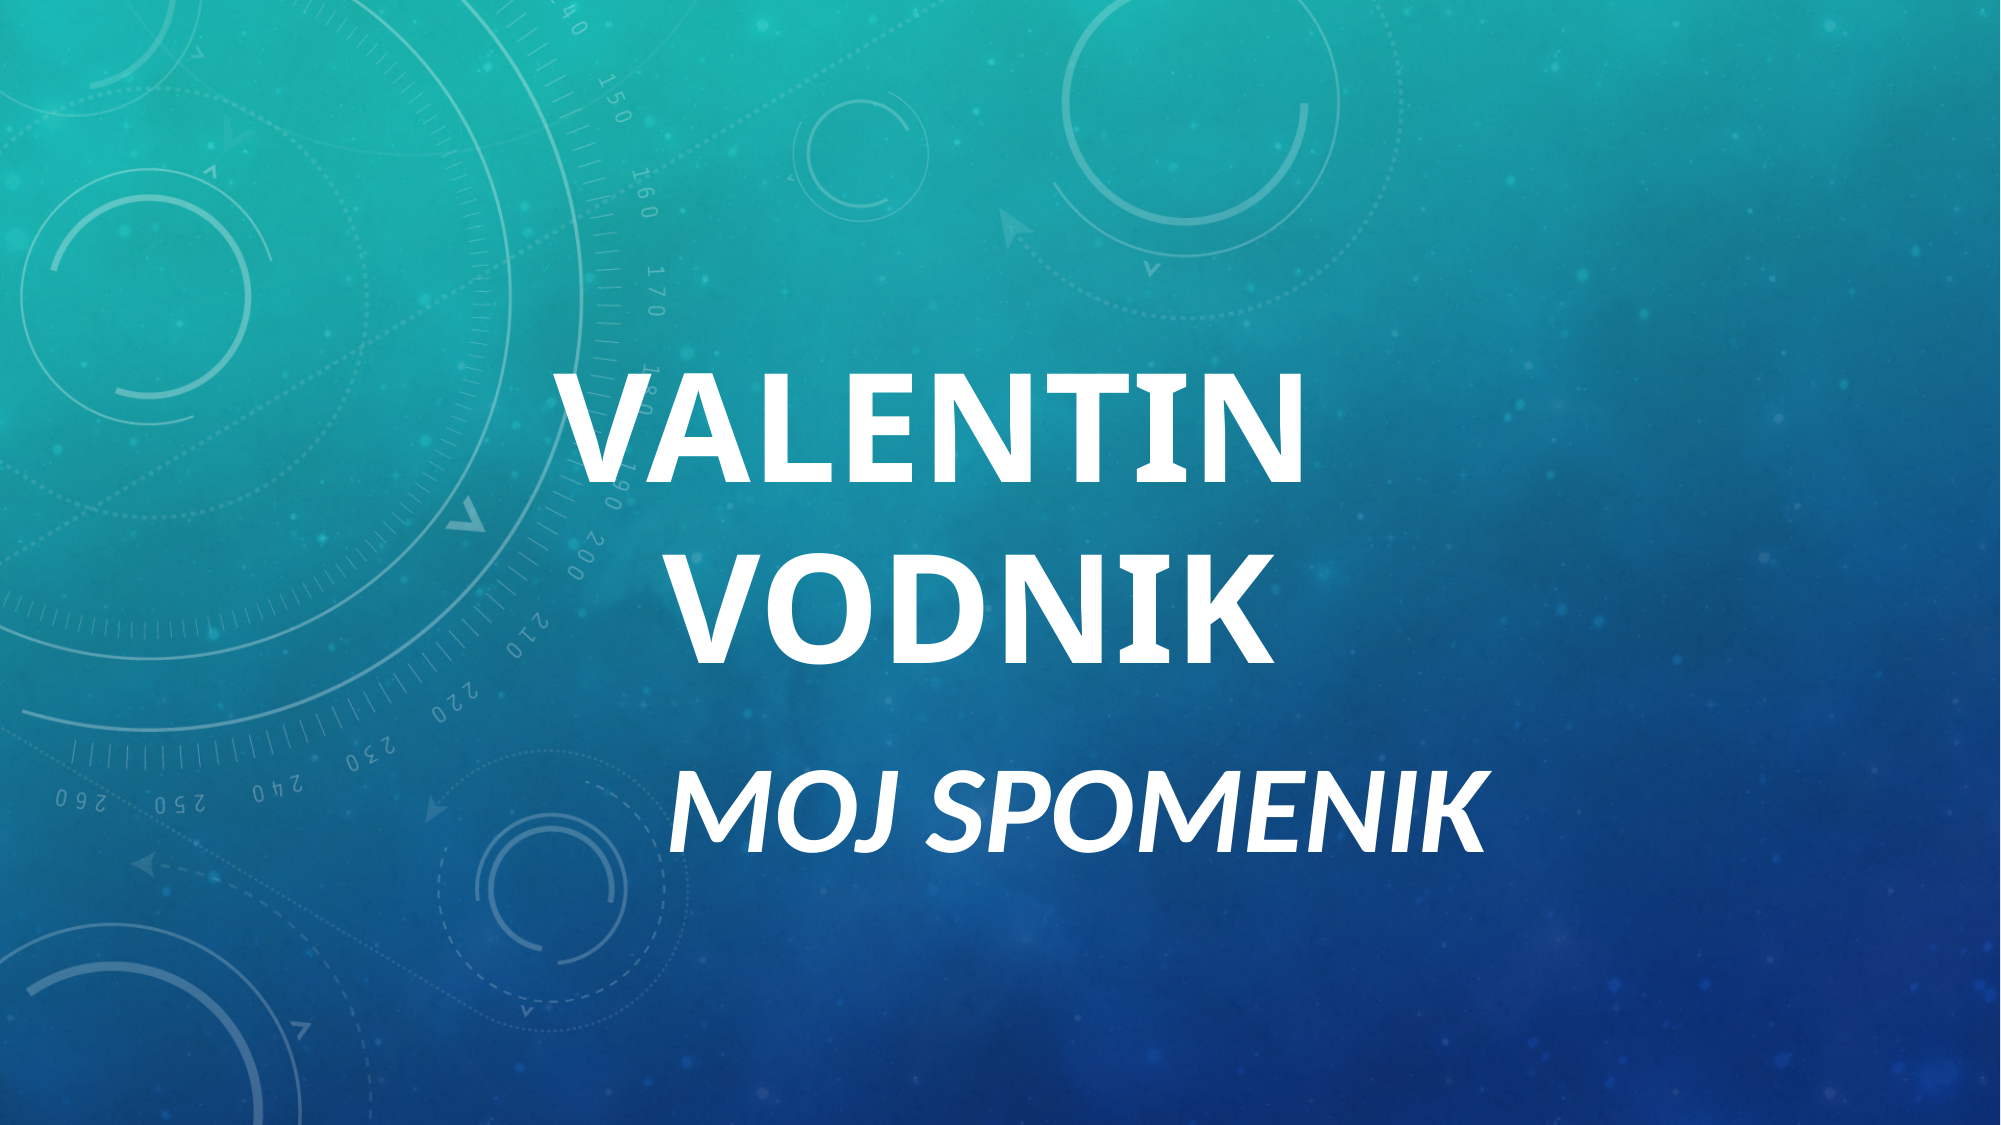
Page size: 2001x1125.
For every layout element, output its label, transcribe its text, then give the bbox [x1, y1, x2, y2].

subtitle MOJ SPOMENIK [650, 719, 1831, 951]
title VALENTIN VODNIK [538, 322, 1831, 702]
